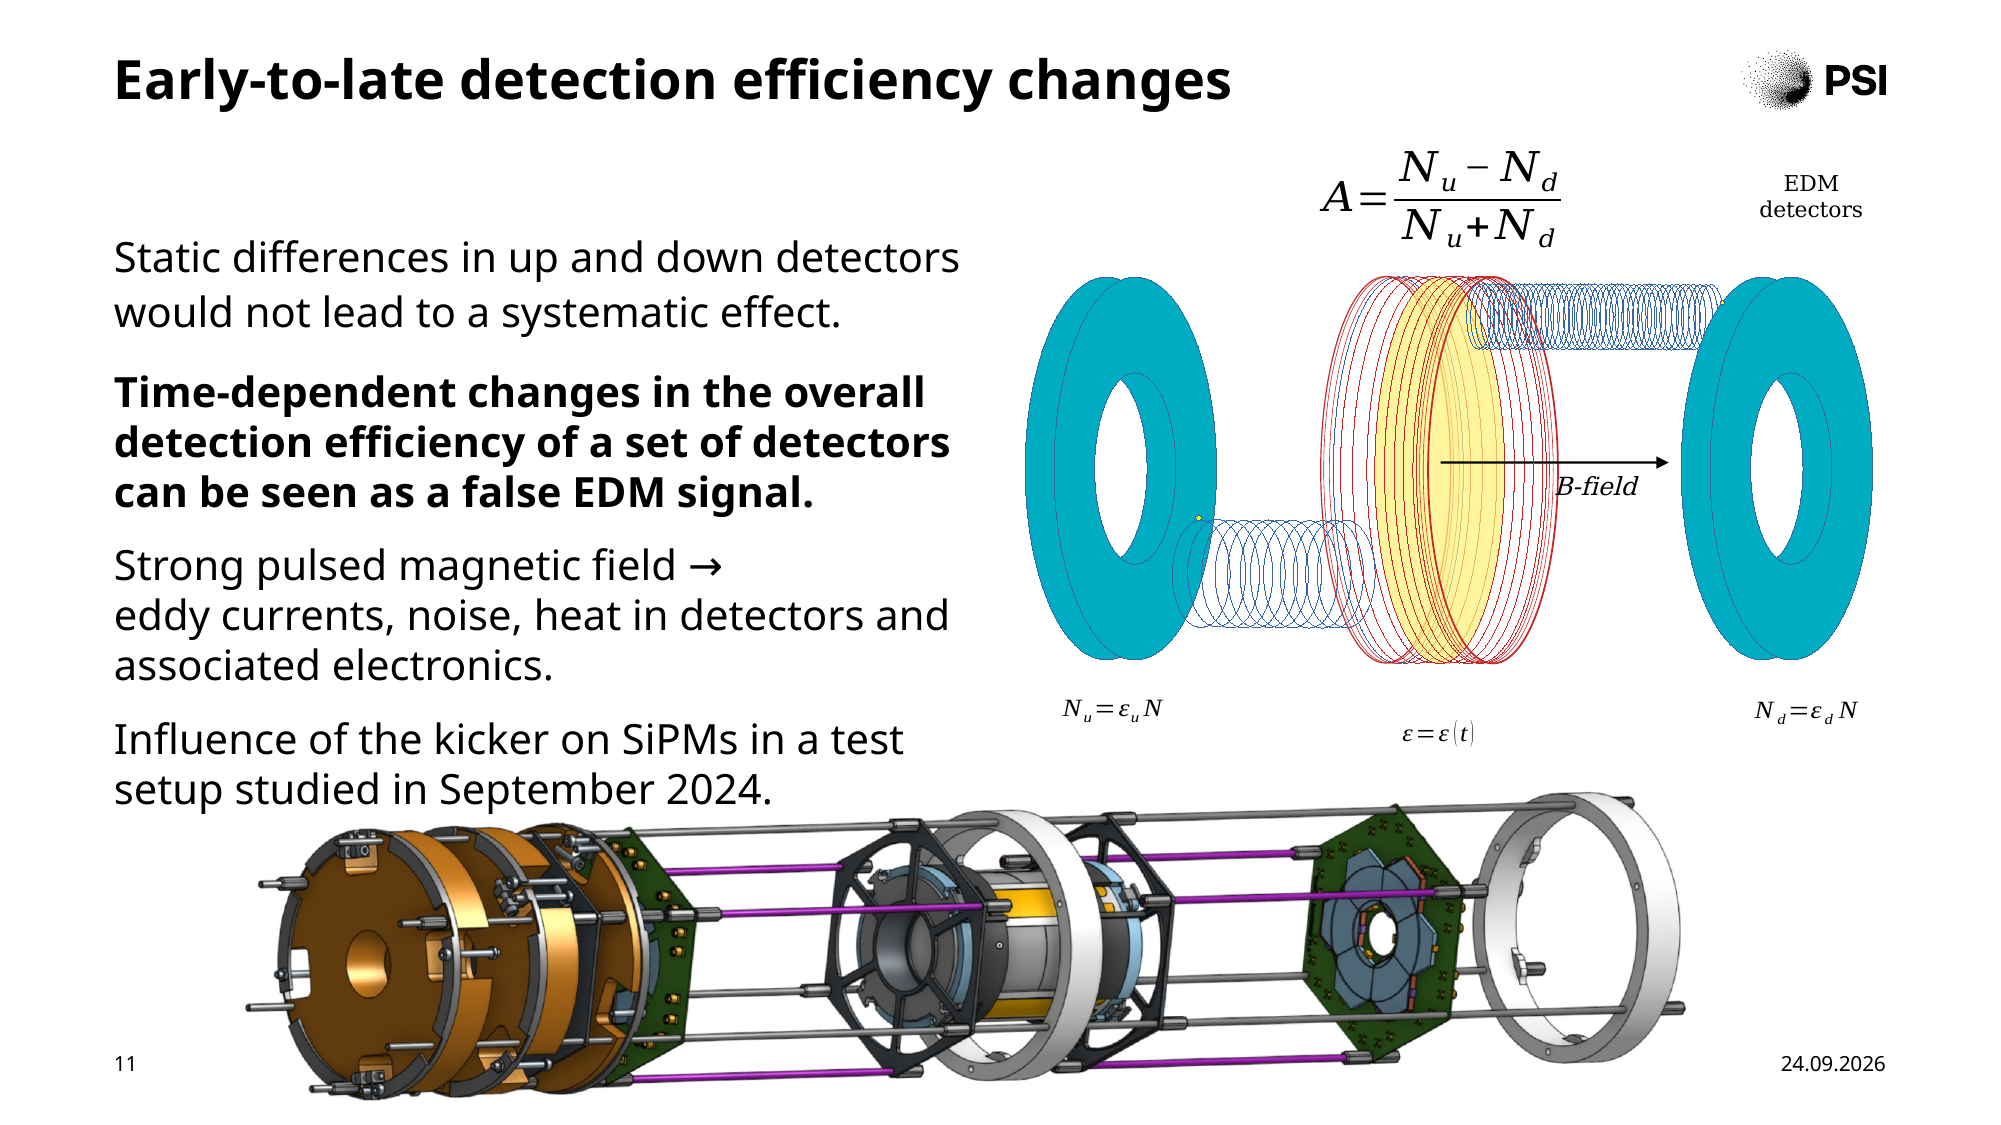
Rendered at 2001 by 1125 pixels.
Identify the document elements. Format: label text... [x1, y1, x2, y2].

chart [1060, 695, 1166, 727]
chart [1402, 717, 1476, 749]
text_box [1420, 289, 1464, 651]
chart [1752, 696, 1860, 728]
text_box [1374, 276, 1462, 664]
picture [231, 790, 1692, 1106]
chart [1317, 145, 1564, 254]
text_box B-field [1751, 462, 1757, 515]
text_box [1681, 277, 1873, 660]
list Static differences in up and down detectors would not lead to a systematic effect. Time-dependent changes in the overall detection efficiency of a set of detectors can be seen as a false EDM signal. Strong pulsed magnetic field → eddy currents, noise, heat in detectors and associated electronics. Influence of the kicker on SiPMs in a test setup studied in September 2024. [114, 225, 983, 988]
text_box B-field [1539, 462, 1685, 531]
text_box [1429, 295, 1505, 645]
title Early-to-late detection efficiency changes [114, 45, 1585, 179]
text_box [1025, 277, 1217, 660]
text_box [1424, 291, 1466, 649]
text_box EDM detectors [1681, 161, 1942, 256]
